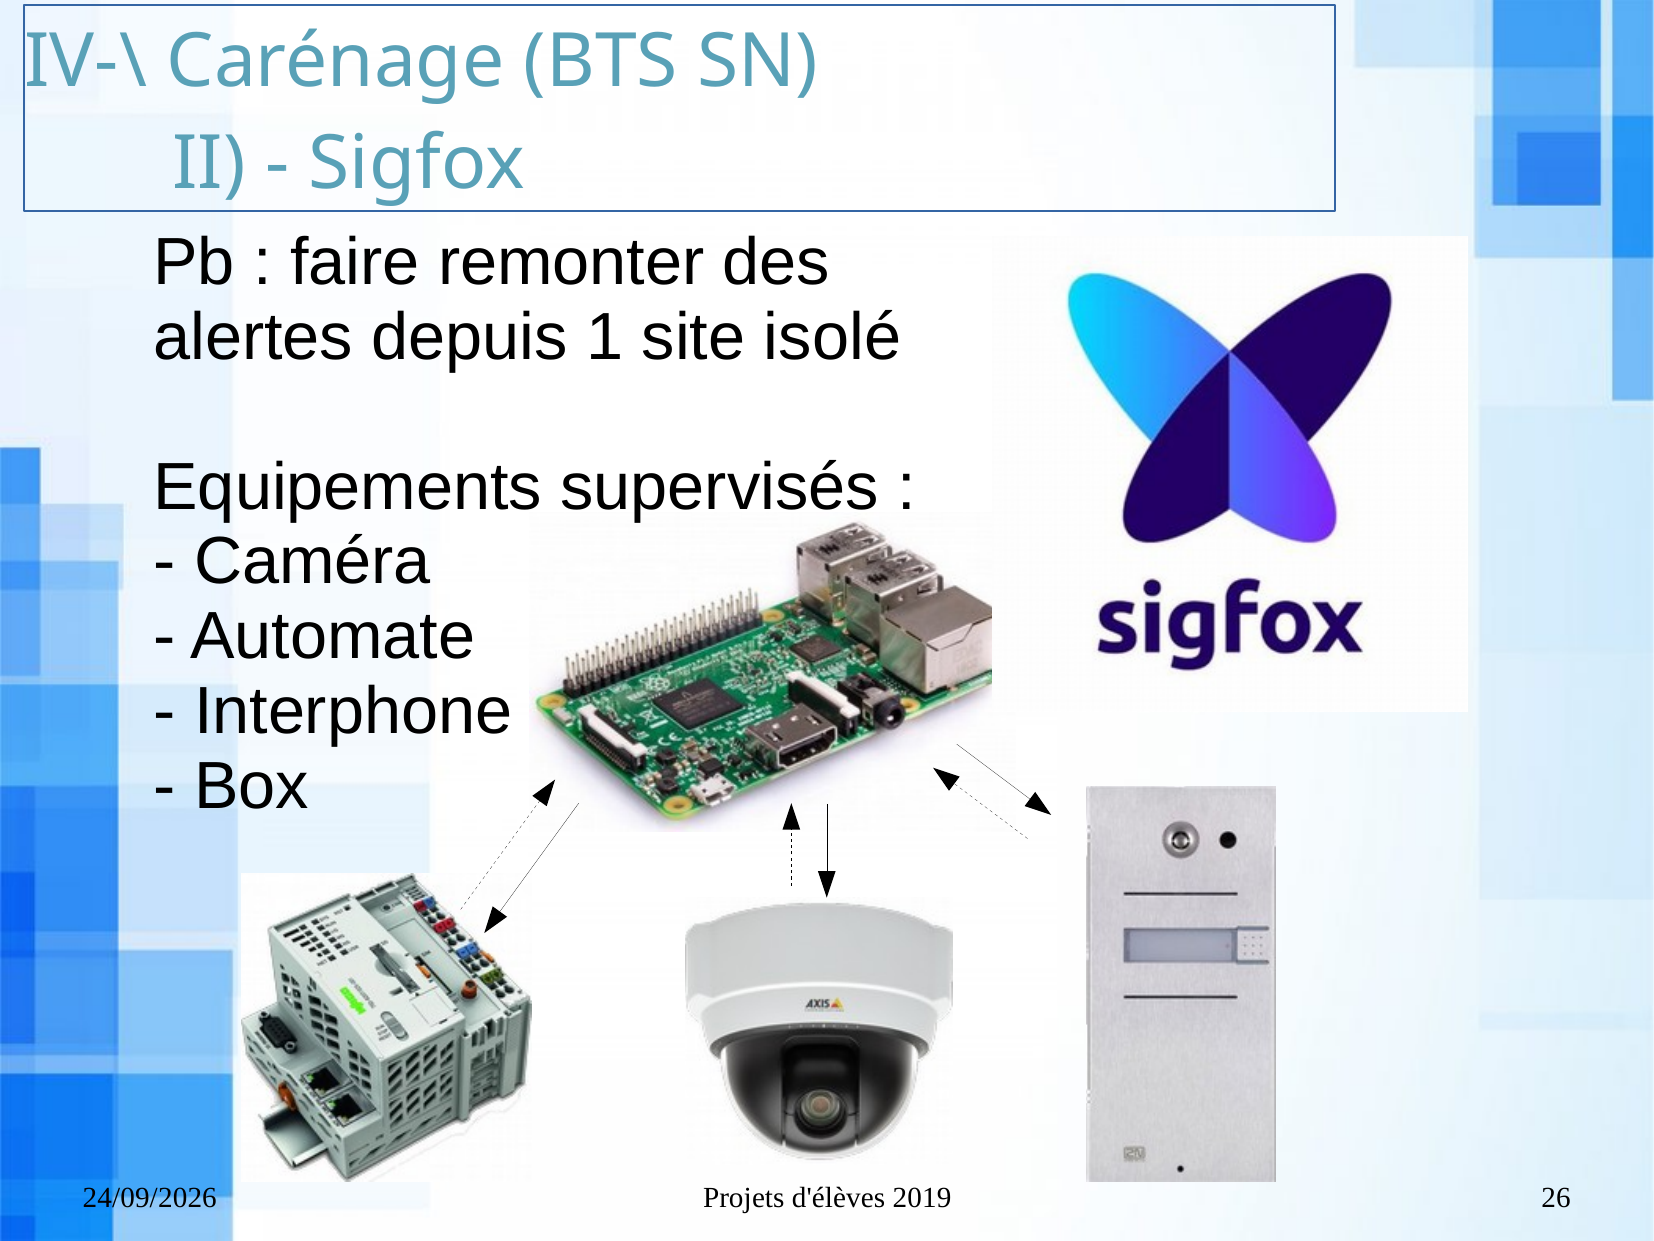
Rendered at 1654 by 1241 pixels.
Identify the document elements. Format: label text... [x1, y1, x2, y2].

picture [0, 0, 1654, 1241]
title IV-\ Carénage (BTS SN) II) - Sigfox [23, 19, 1335, 197]
subtitle Pb : faire remonter des alertes depuis 1 site isolé Equipements supervisés : - Caméra - Automate - Interphone - Box [153, 224, 957, 875]
